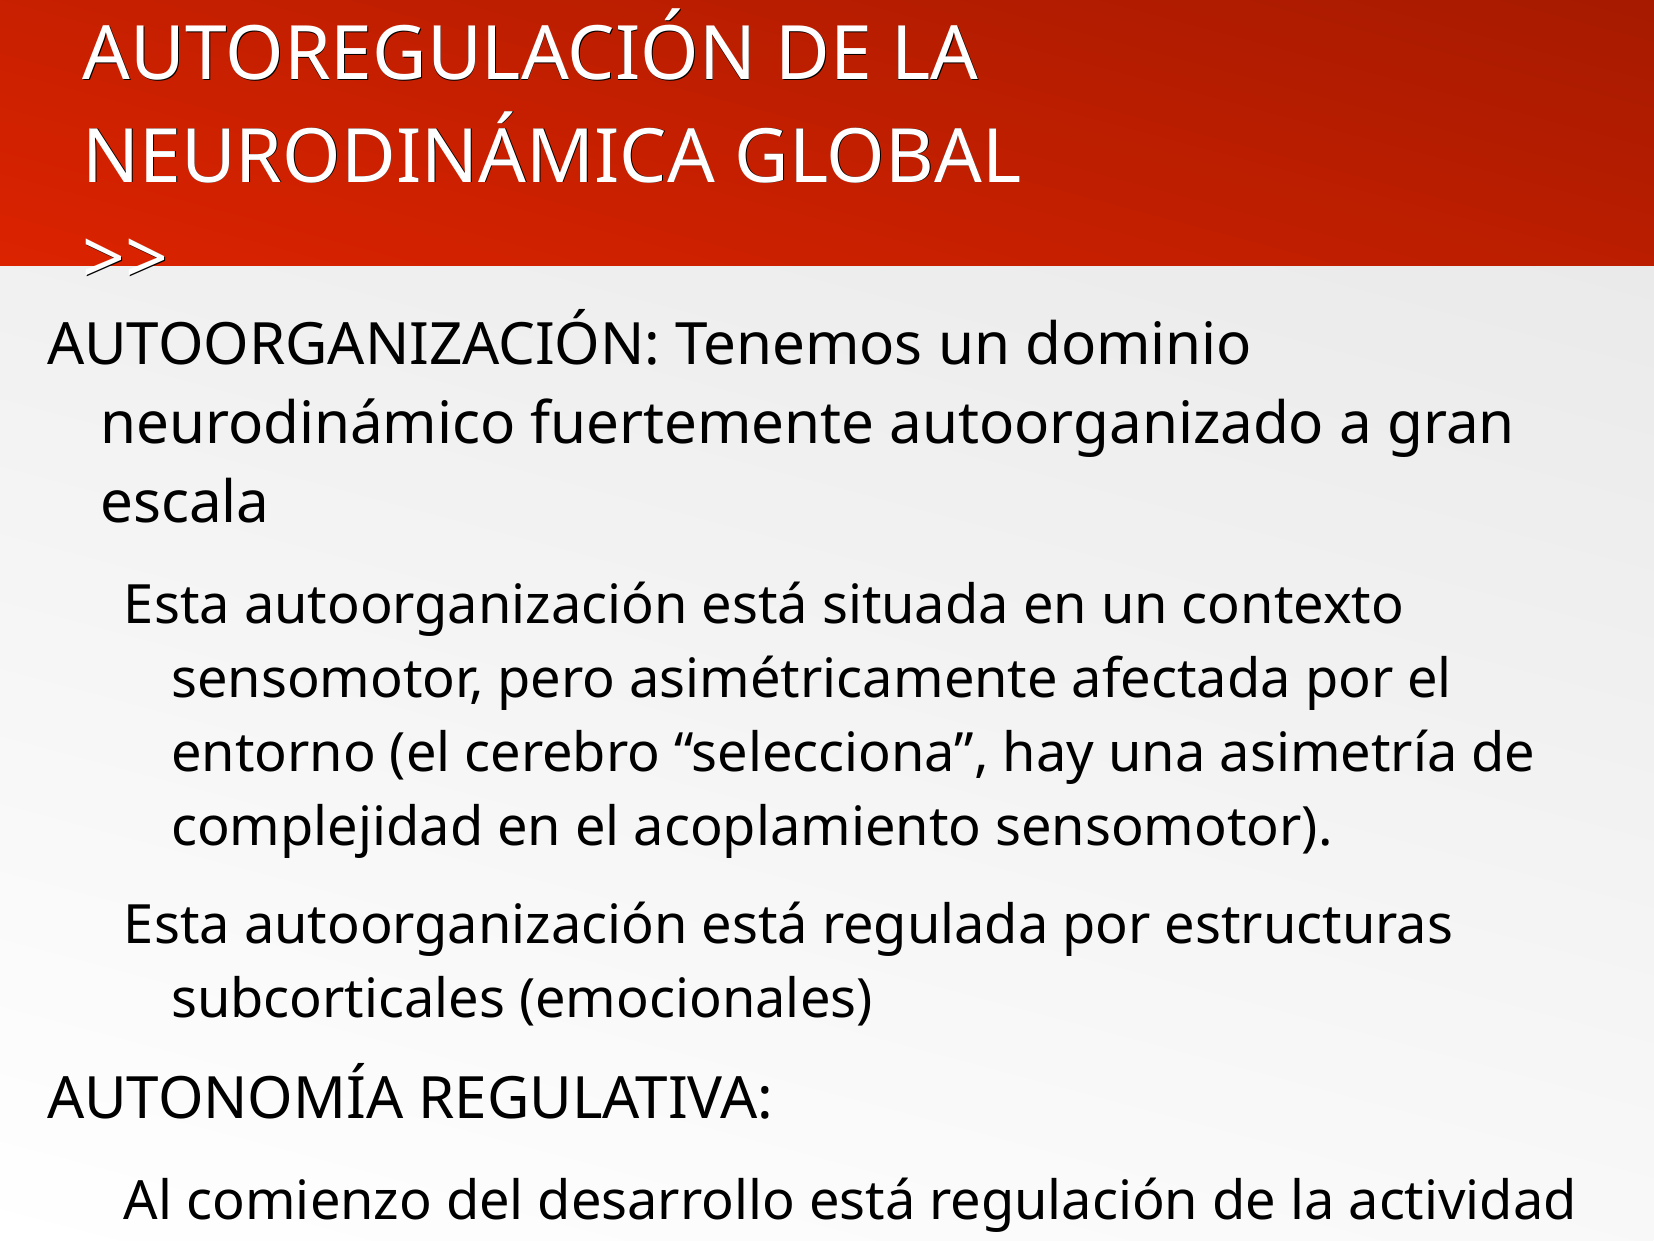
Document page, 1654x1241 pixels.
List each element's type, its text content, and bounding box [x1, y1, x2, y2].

text_box [0, 0, 1654, 266]
list AUTOORGANIZACIÓN: Tenemos un dominio neurodinámico fuertemente autoorganizado a gran escala Esta autoorganización está situada en un contexto sensomotor, pero asimétricamente afectada por el entorno (el cerebro “selecciona”, hay una asimetría de complejidad en el acoplamiento sensomotor). Esta autoorganización está regulada por estructuras subcorticales (emocionales) AUTONOMÍA REGULATIVA: Al comienzo del desarrollo está regulación de la actividad cortical está guiada por un sistema innato de valores. Pero según se complejiza la actividad cortical este sistema modulador es reclutado por el propio cortex para su propia autoregulación [29, 302, 1625, 1197]
text_box [790, 32, 815, 40]
text_box [241, 32, 270, 40]
text_box [298, 32, 318, 40]
title AUTOREGULACIÓN DE LA NEURODINÁMICA GLOBAL >> [82, 40, 1571, 266]
text_box [656, 32, 685, 40]
